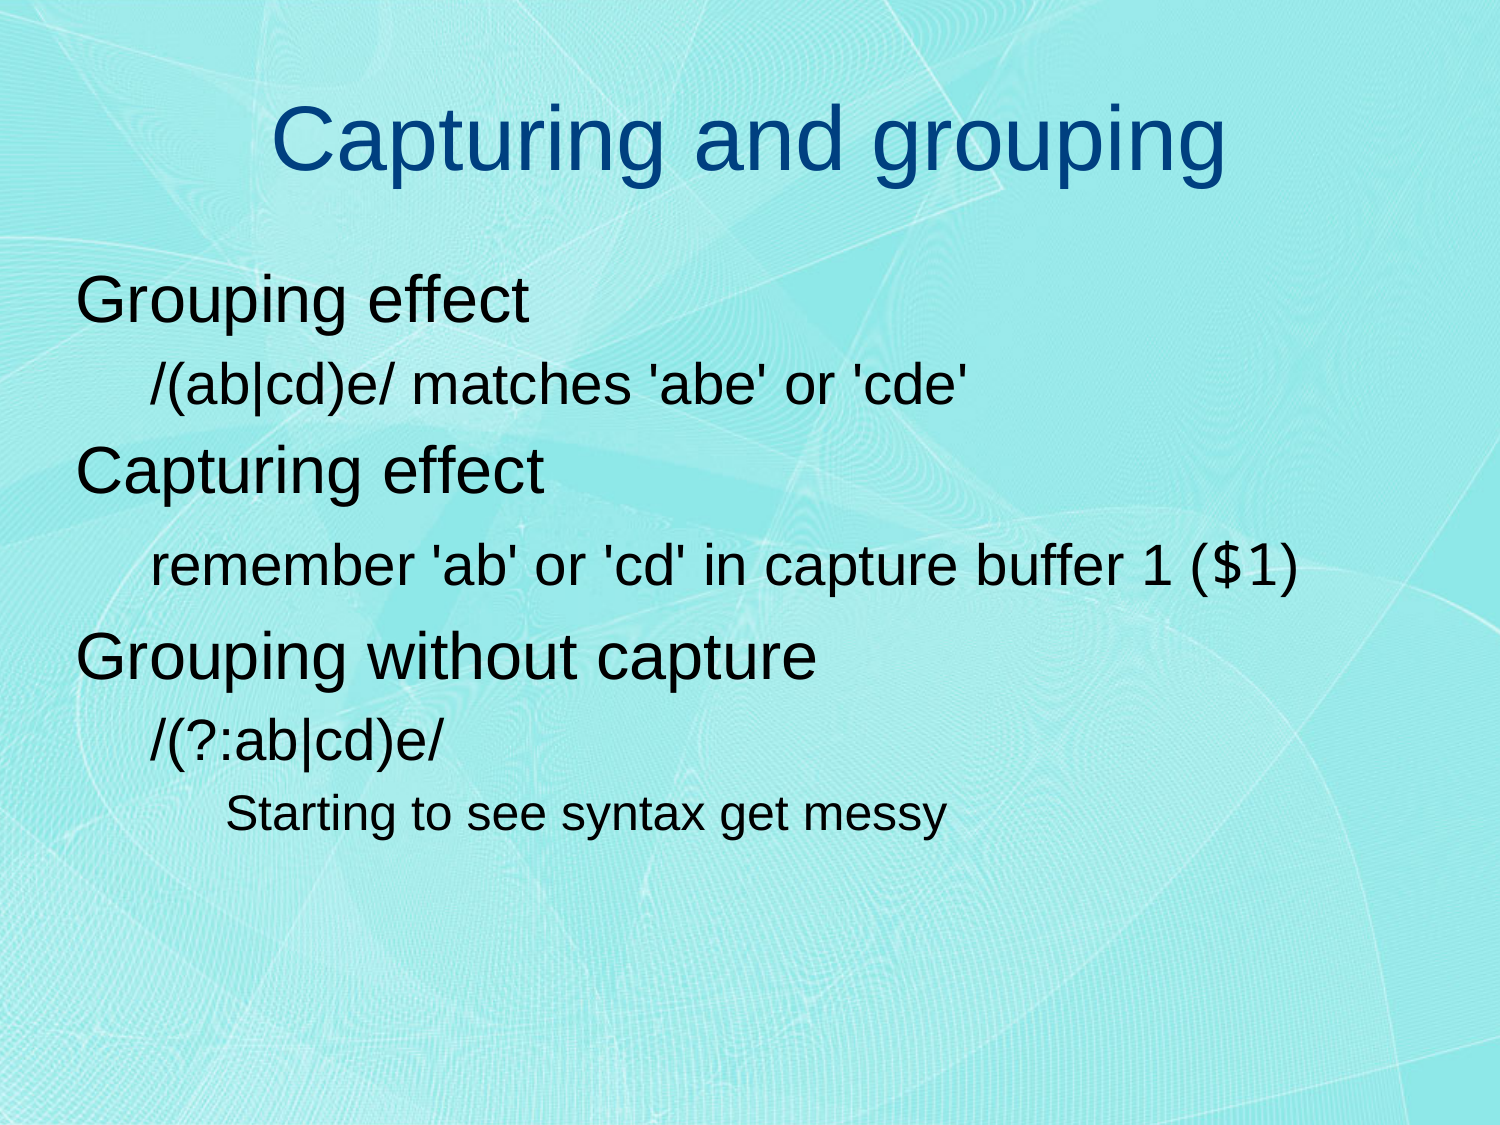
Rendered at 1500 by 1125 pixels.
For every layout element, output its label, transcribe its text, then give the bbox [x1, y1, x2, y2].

title Capturing and grouping [75, 37, 1426, 241]
picture [0, 0, 1500, 1125]
list Grouping effect /(ab|cd)e/ matches 'abe' or 'cde' Capturing effect remember 'ab' or 'cd' in capture buffer 1 ($1) Grouping without capture /(?:ab|cd)e/ Starting to see syntax get messy [75, 262, 1426, 878]
